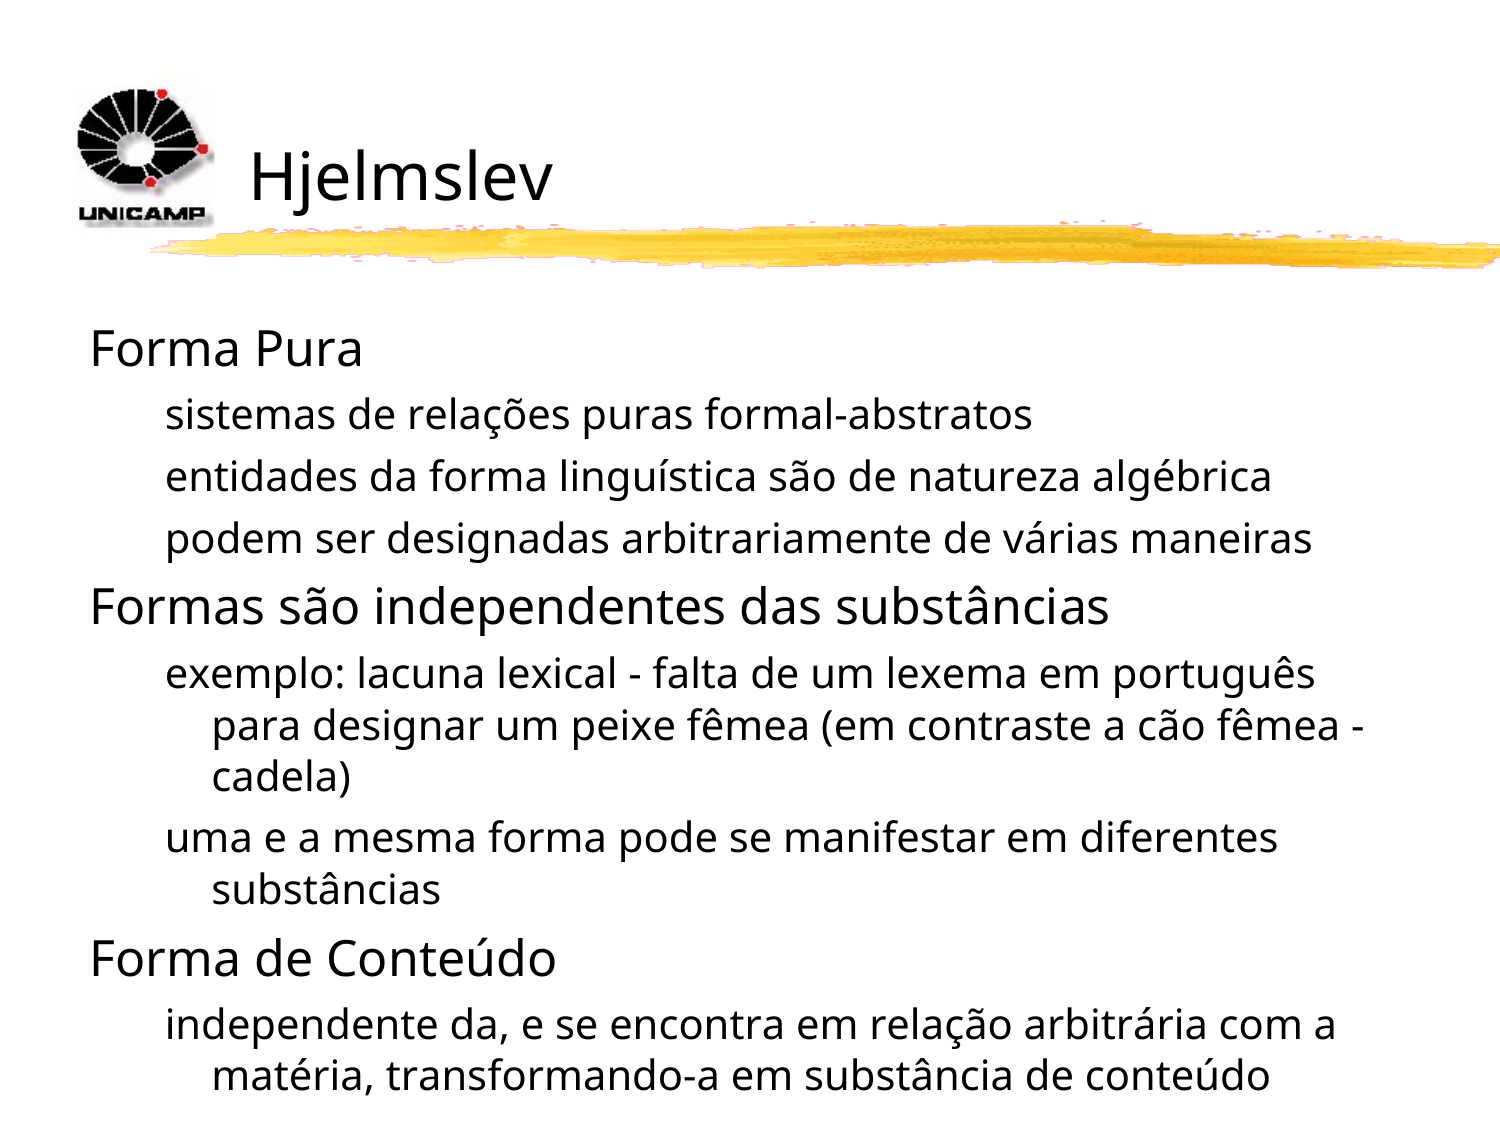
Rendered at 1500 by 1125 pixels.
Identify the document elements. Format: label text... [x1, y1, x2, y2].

title Hjelmslev [233, 37, 1434, 225]
list Forma Pura sistemas de relações puras formal-abstratos entidades da forma linguística são de natureza algébrica podem ser designadas arbitrariamente de várias maneiras Formas são independentes das substâncias exemplo: lacuna lexical - falta de um lexema em português para designar um peixe fêmea (em contraste a cão fêmea - cadela) uma e a mesma forma pode se manifestar em diferentes substâncias Forma de Conteúdo independente da, e se encontra em relação arbitrária com a matéria, transformando-a em substância de conteúdo [74, 309, 1417, 994]
picture [75, 74, 1500, 279]
